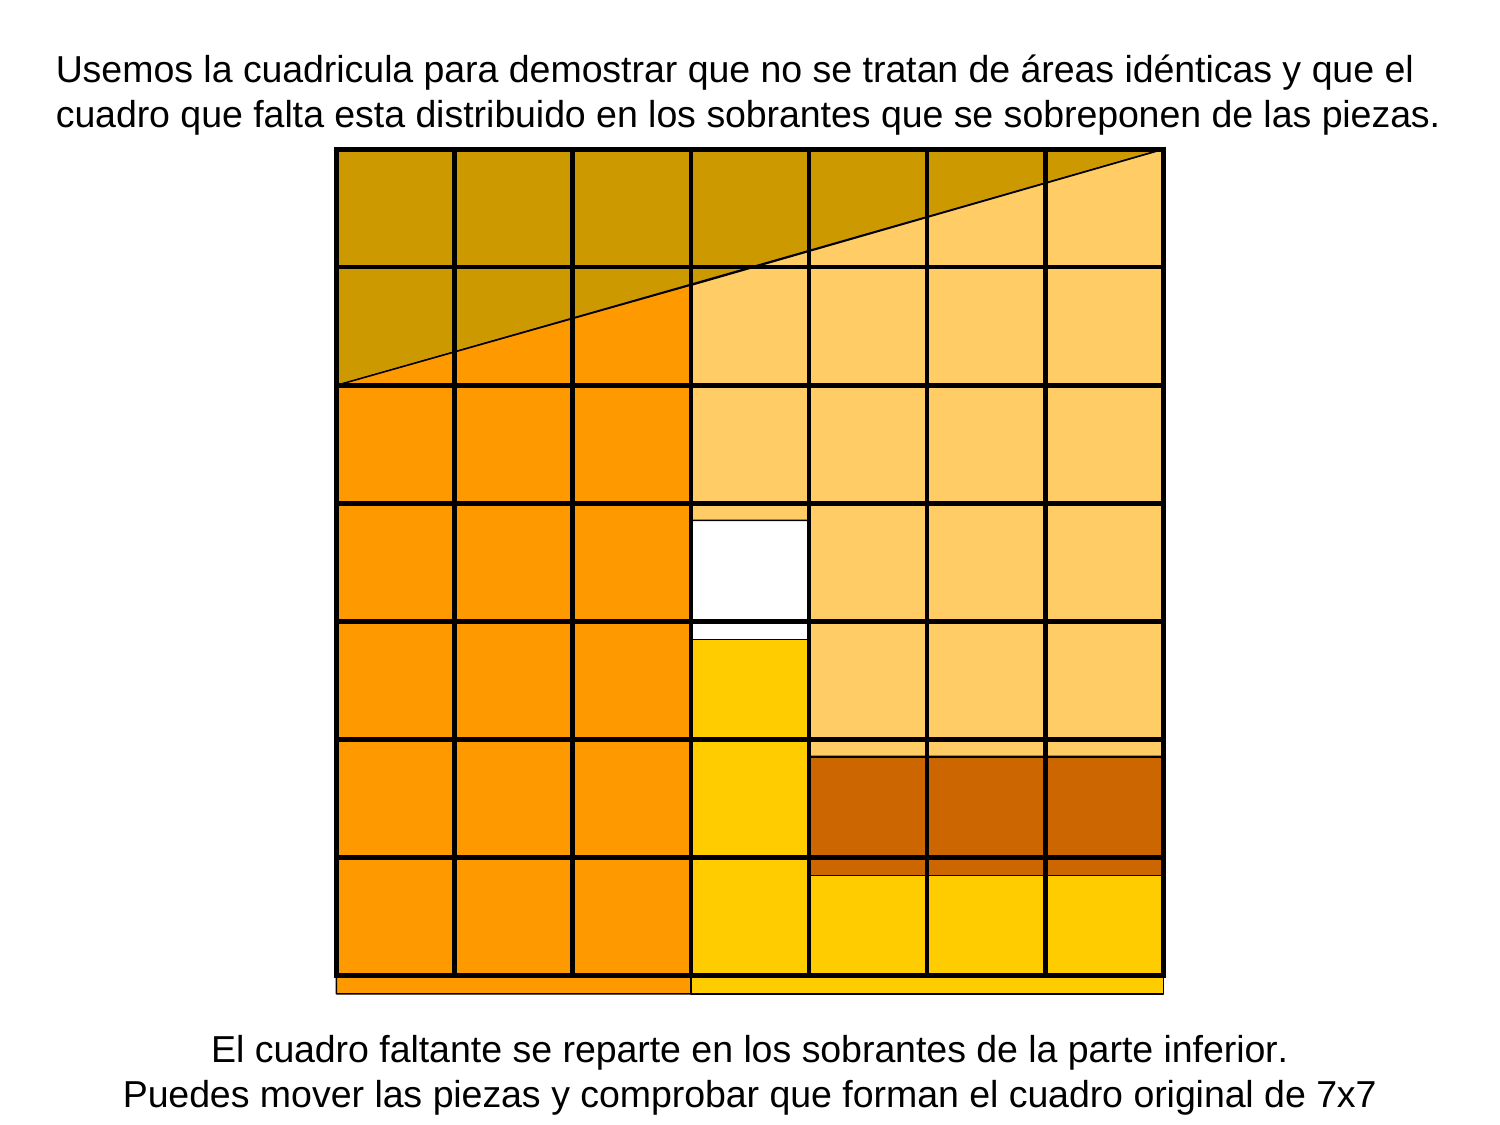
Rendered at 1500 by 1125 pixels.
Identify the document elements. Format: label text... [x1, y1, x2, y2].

text_box [339, 860, 452, 973]
text_box [693, 269, 807, 383]
text_box [929, 860, 1043, 973]
text_box [457, 624, 570, 737]
text_box [336, 978, 1164, 994]
text_box [575, 860, 689, 973]
text_box [339, 269, 452, 383]
text_box [693, 388, 807, 501]
text_box [693, 860, 807, 973]
text_box [811, 624, 925, 737]
text_box [929, 742, 1043, 855]
text_box [811, 388, 925, 501]
text_box [1048, 506, 1161, 619]
text_box [1048, 152, 1161, 265]
text_box [457, 388, 570, 501]
text_box [929, 152, 1043, 265]
text_box [339, 388, 452, 501]
text_box [457, 269, 570, 383]
text_box [457, 506, 570, 619]
text_box [575, 624, 689, 737]
text_box [457, 742, 570, 855]
text_box [1048, 860, 1161, 973]
text_box [1048, 742, 1161, 855]
text_box [1048, 624, 1161, 737]
text_box [811, 742, 925, 855]
text_box [575, 269, 689, 383]
text_box [457, 152, 570, 265]
text_box [929, 624, 1043, 737]
text_box [929, 269, 1043, 383]
text_box [339, 152, 452, 265]
text_box [339, 506, 452, 619]
text_box [693, 152, 807, 265]
text_box [575, 388, 689, 501]
text_box El cuadro faltante se reparte en los sobrantes de la parte inferior. Puedes mover las piezas y comprobar que forman el cuadro original de 7x7 [70, 1017, 1430, 1123]
text_box [811, 860, 925, 973]
text_box [811, 269, 925, 383]
text_box [693, 742, 807, 855]
text_box [575, 152, 689, 265]
text_box [575, 506, 689, 619]
text_box [339, 742, 452, 855]
text_box [575, 742, 689, 855]
text_box [1048, 269, 1161, 383]
text_box [457, 860, 570, 973]
text_box Usemos la cuadricula para demostrar que no se tratan de áreas idénticas y que el cuadro que falta esta distribuido en los sobrantes que se sobreponen de las piezas. [41, 36, 1459, 143]
text_box [693, 639, 807, 737]
text_box [693, 506, 807, 521]
text_box [339, 624, 452, 737]
text_box [929, 506, 1043, 619]
text_box [811, 506, 925, 619]
text_box [1048, 388, 1161, 501]
text_box [929, 388, 1043, 501]
text_box [811, 152, 925, 265]
